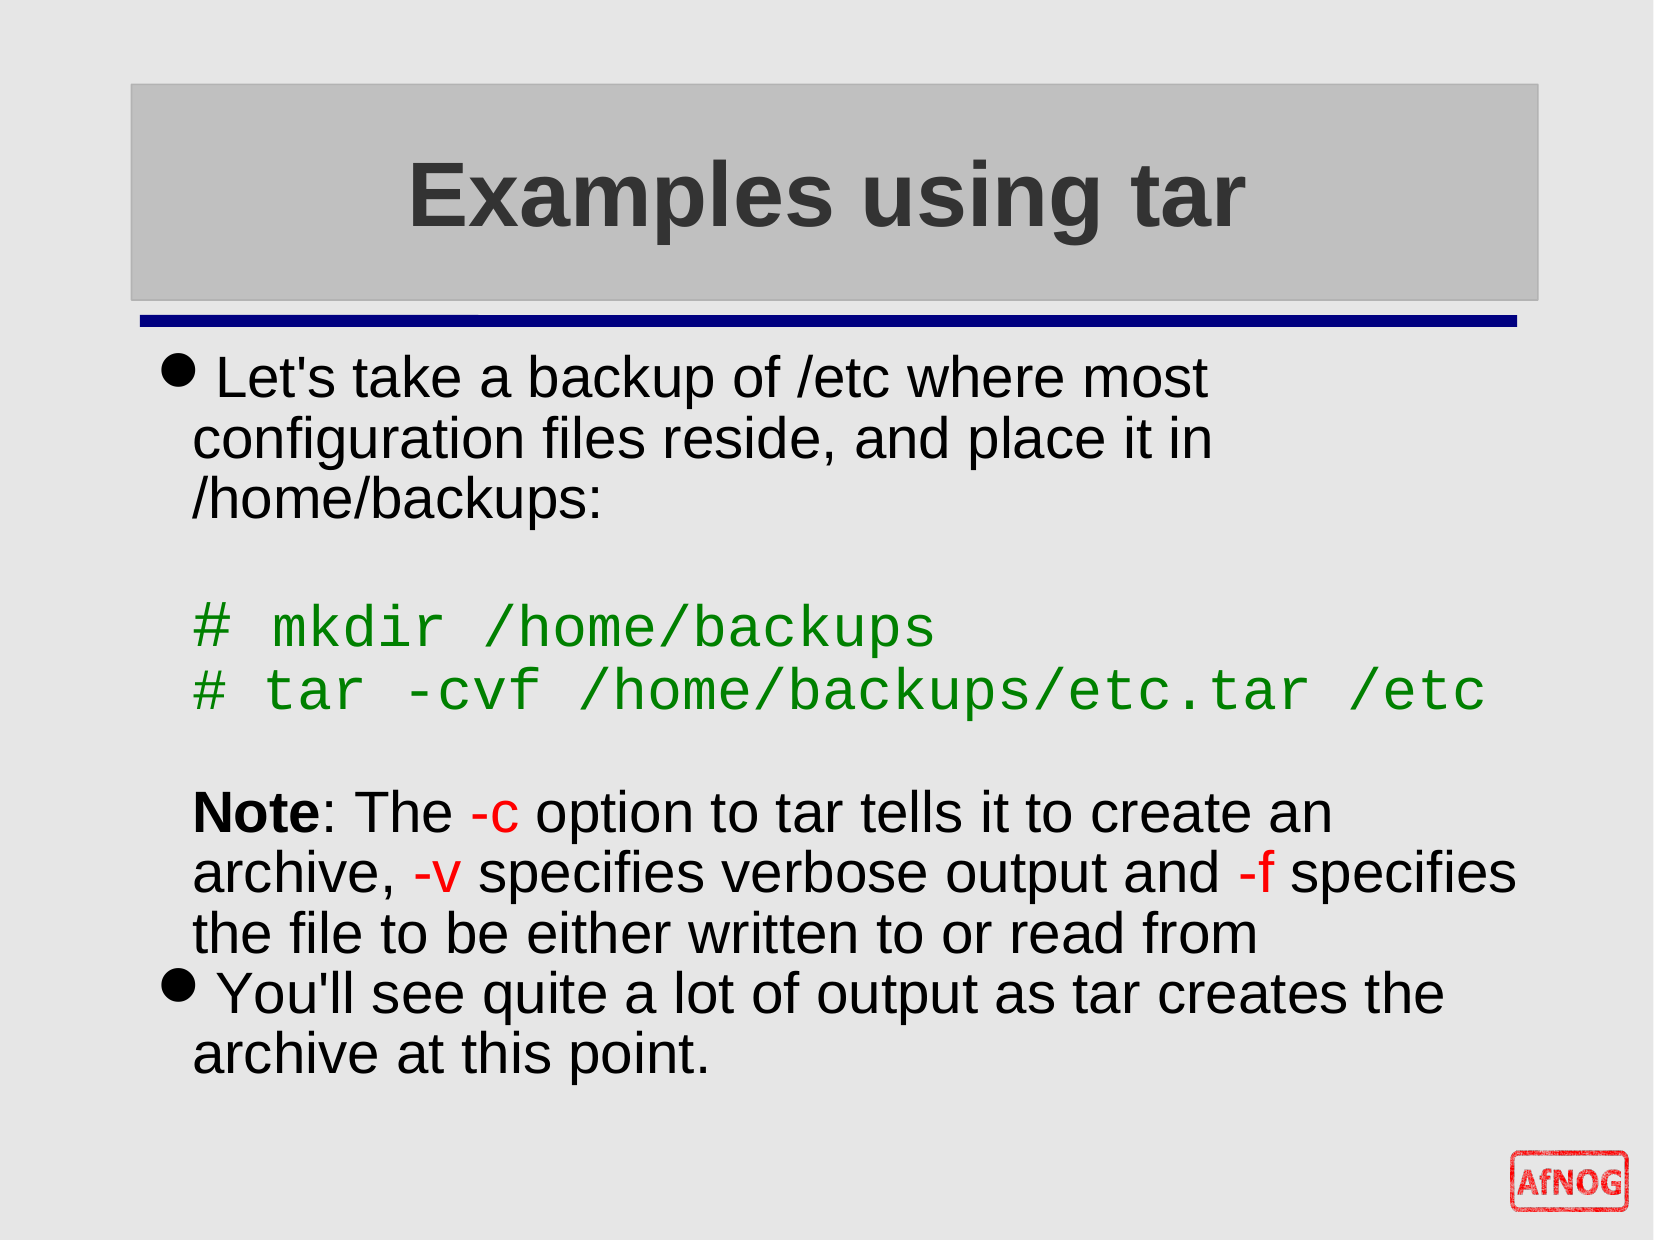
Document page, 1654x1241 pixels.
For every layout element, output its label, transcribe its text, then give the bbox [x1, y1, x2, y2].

text_box Let's take a backup of /etc where most configuration files reside, and place it in /home/backups: # mkdir /home/backups # tar -cvf /home/backups/etc.tar /etc Note: The -c option to tar tells it to create an archive, -v specifies verbose output and -f specifies the file to be either written to or read from You'll see quite a lot of output as tar creates the archive at this point. [121, 344, 1534, 1226]
picture [1534, 1150, 1629, 1212]
text_box Examples using tar [121, 91, 1534, 299]
